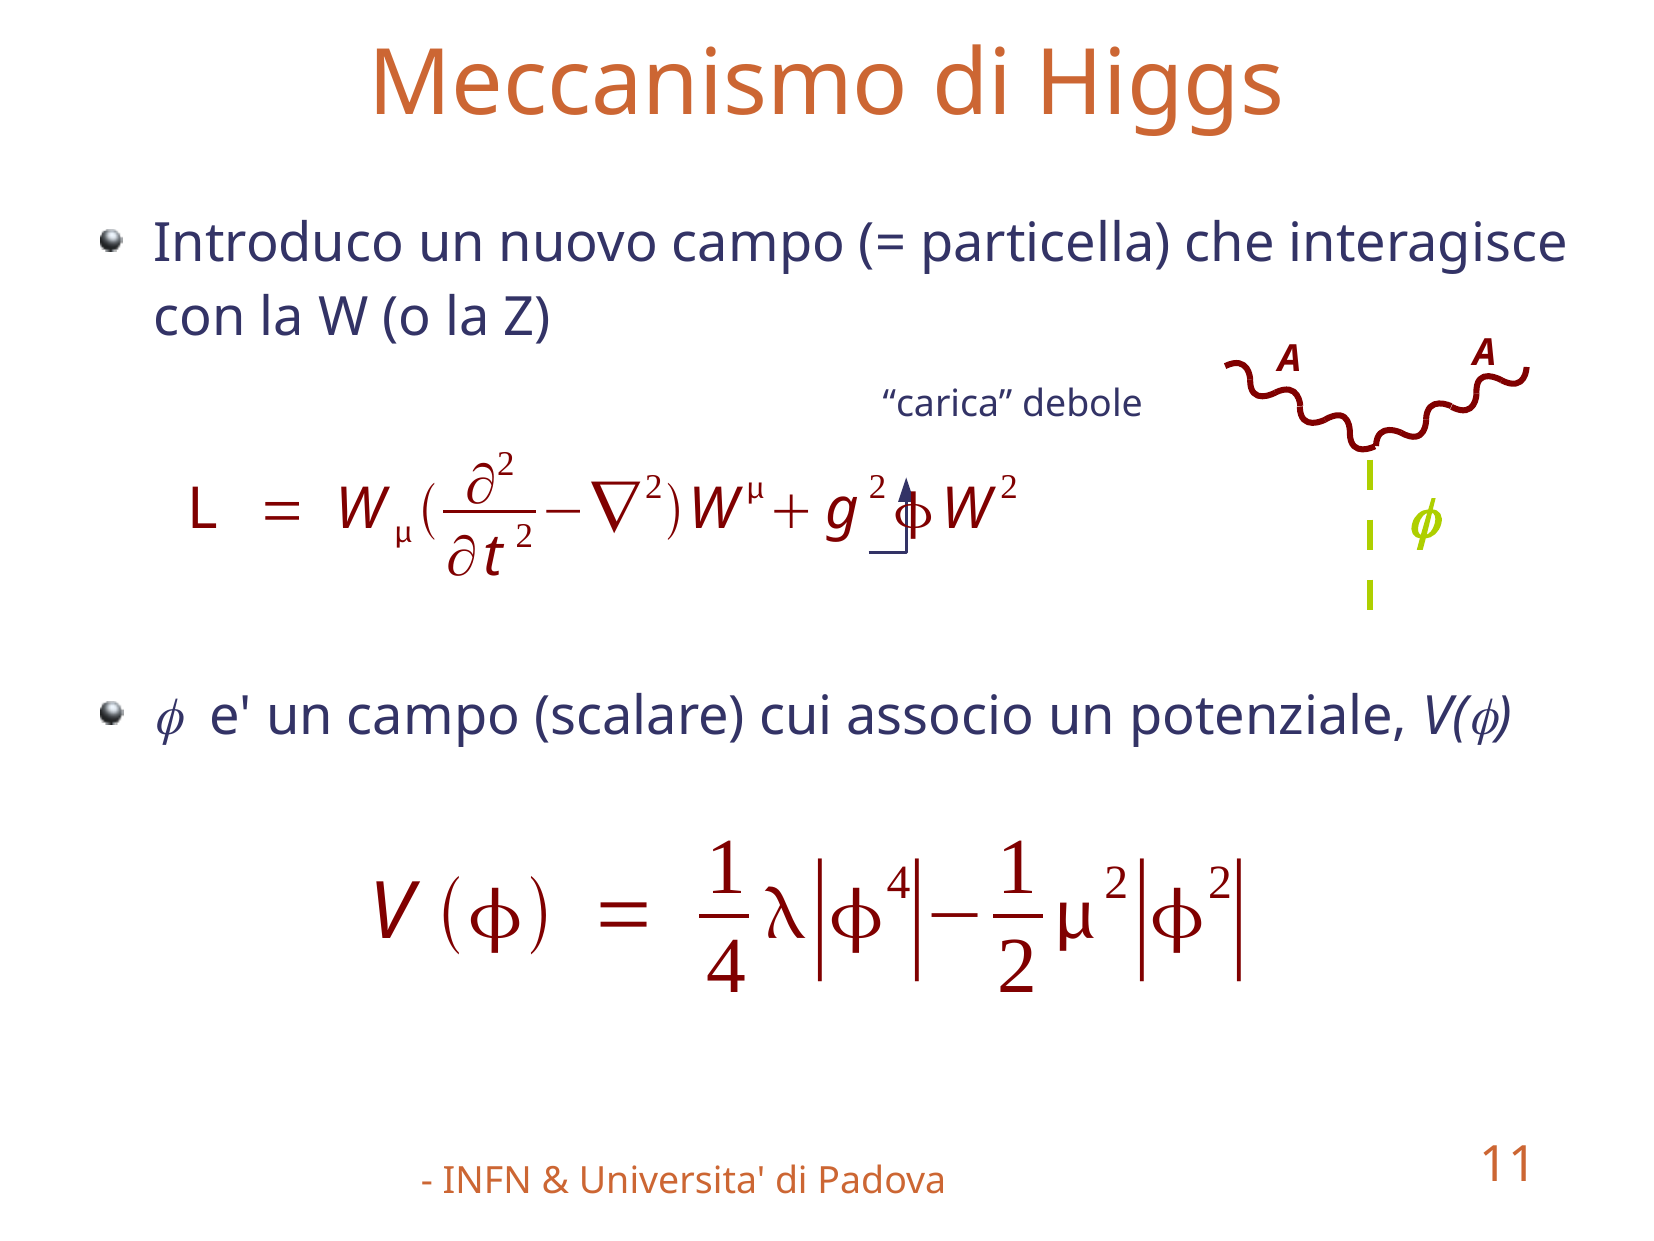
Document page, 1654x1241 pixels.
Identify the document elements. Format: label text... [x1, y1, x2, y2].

list f e' un campo (scalare) cui associo un potenziale, V(f) [82, 676, 1571, 764]
text_box A [1276, 393, 1293, 397]
text_box A [1480, 380, 1516, 391]
text_box A [1458, 317, 1516, 391]
text_box A [1263, 323, 1321, 397]
chart [178, 443, 1023, 653]
title Meccanismo di Higgs [41, 10, 1613, 148]
list “carica” debole [882, 376, 1175, 435]
text_box f [1393, 489, 1454, 580]
list Introduco un nuovo campo (= particella) che interagisce con la W (o la Z) [82, 203, 1571, 372]
chart [359, 822, 1263, 1010]
